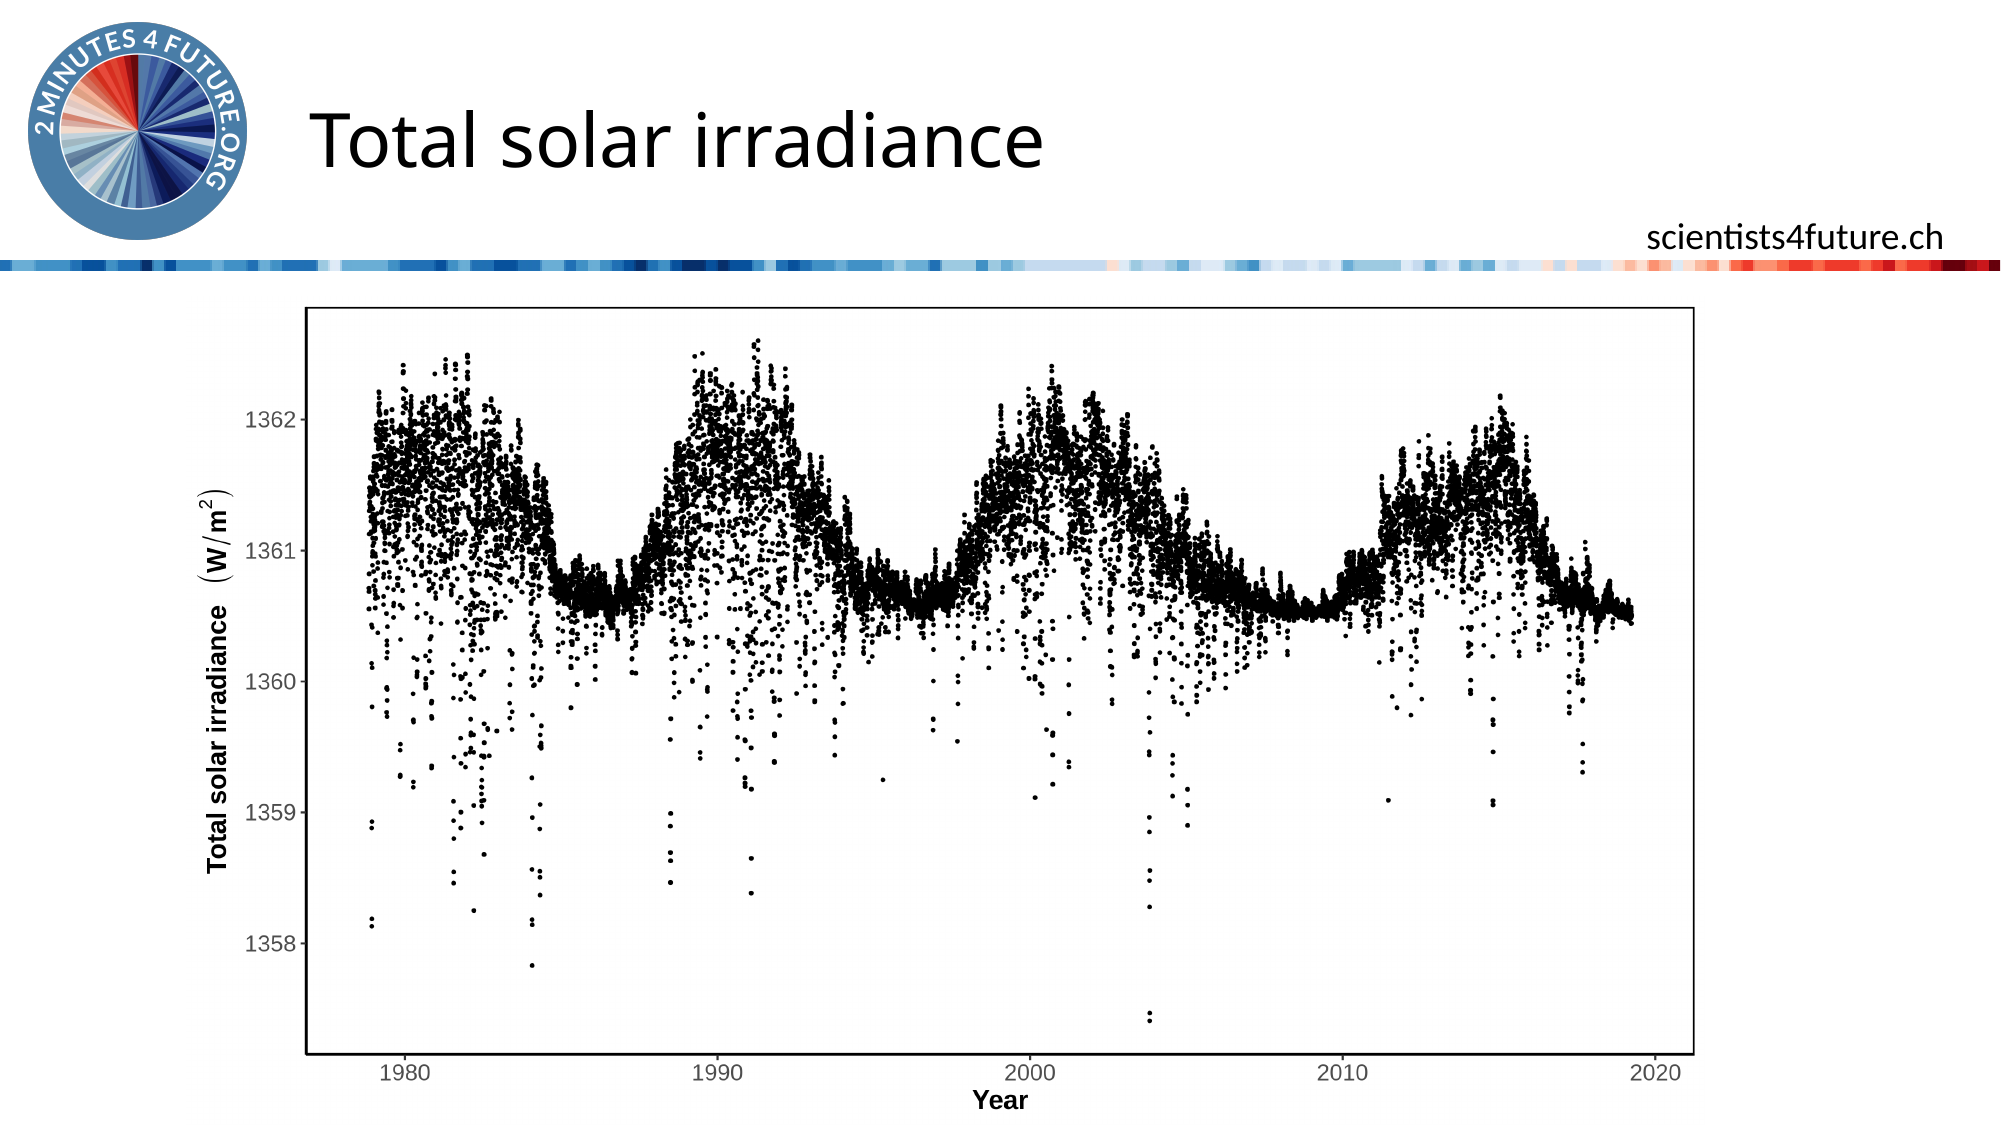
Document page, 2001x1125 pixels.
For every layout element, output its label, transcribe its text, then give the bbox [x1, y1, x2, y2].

title Total solar irradiance [294, 51, 1735, 235]
picture [186, 296, 1705, 1125]
picture [28, 22, 247, 240]
picture [0, 260, 2001, 271]
